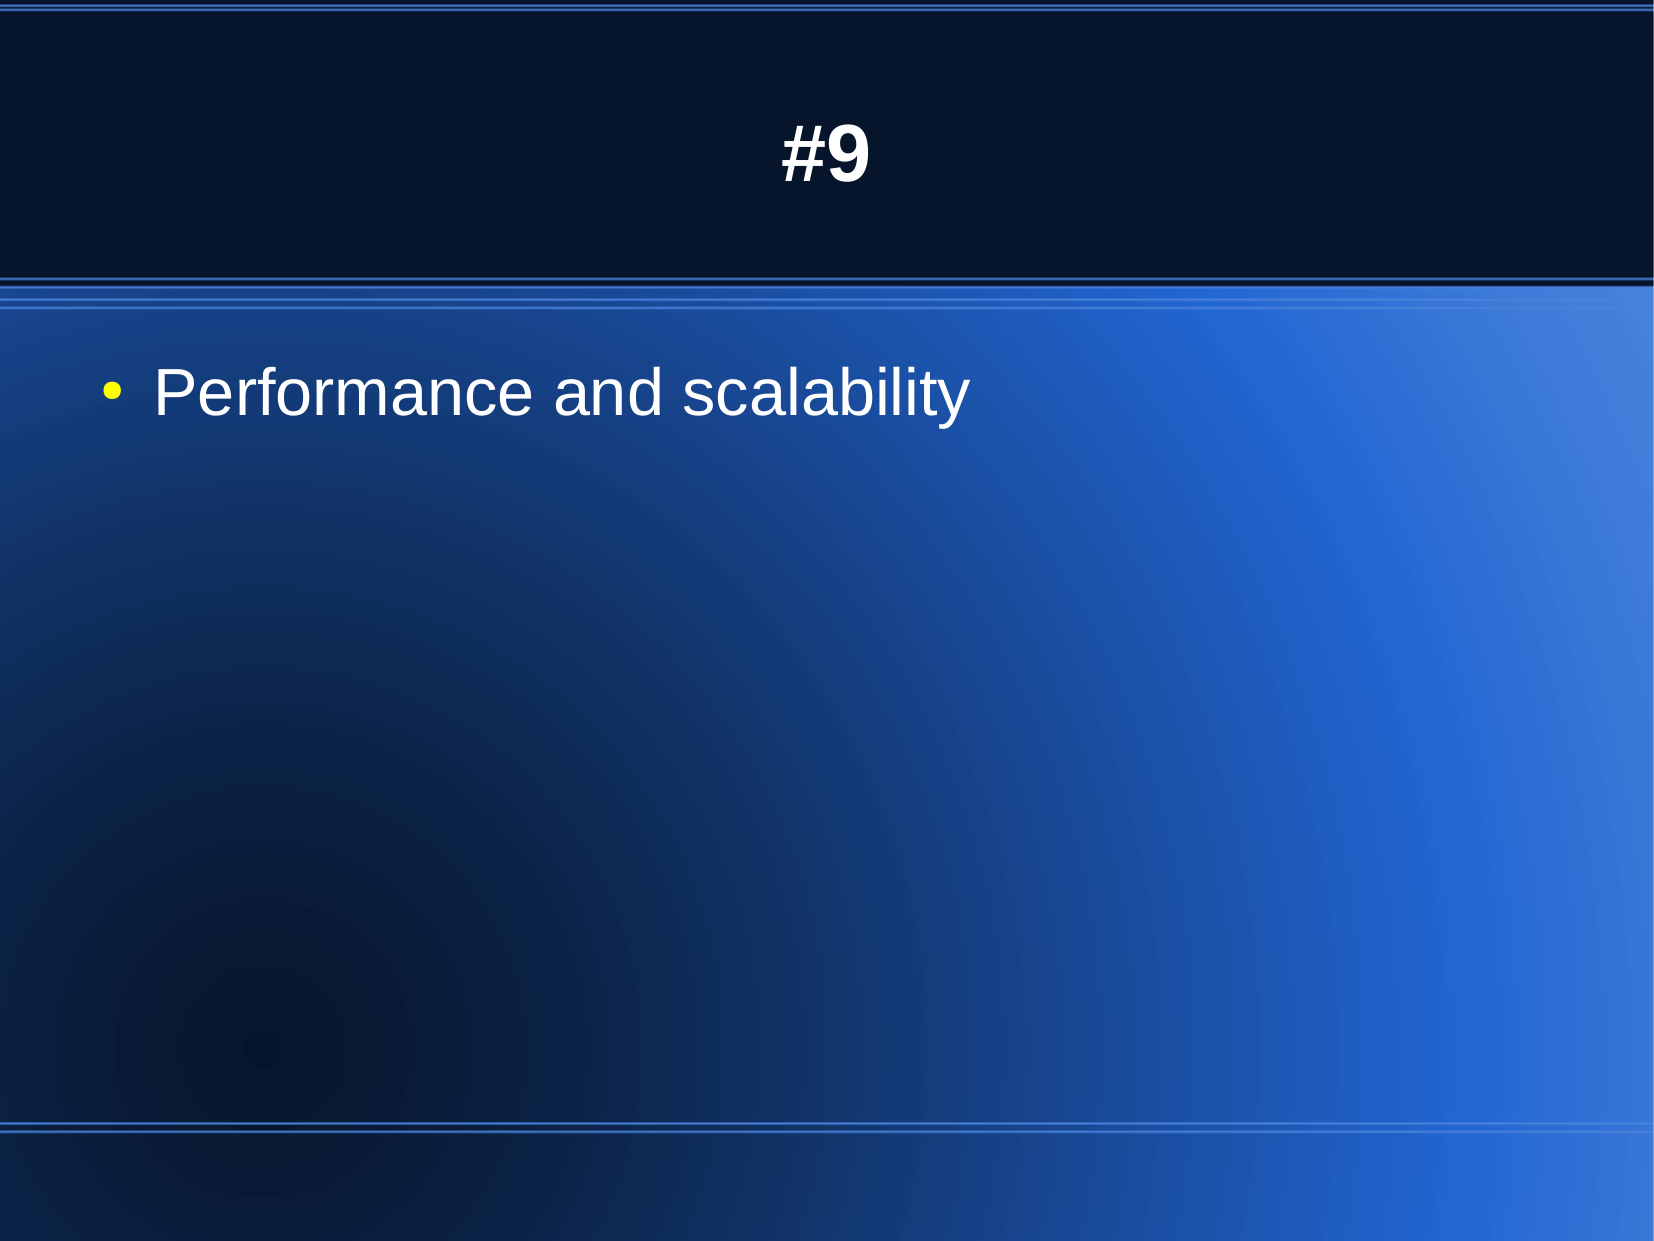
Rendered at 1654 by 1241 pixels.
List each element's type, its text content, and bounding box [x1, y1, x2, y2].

list Performance and scalability [82, 355, 1571, 1075]
title #9 [82, 49, 1571, 257]
picture [0, 0, 1654, 1241]
